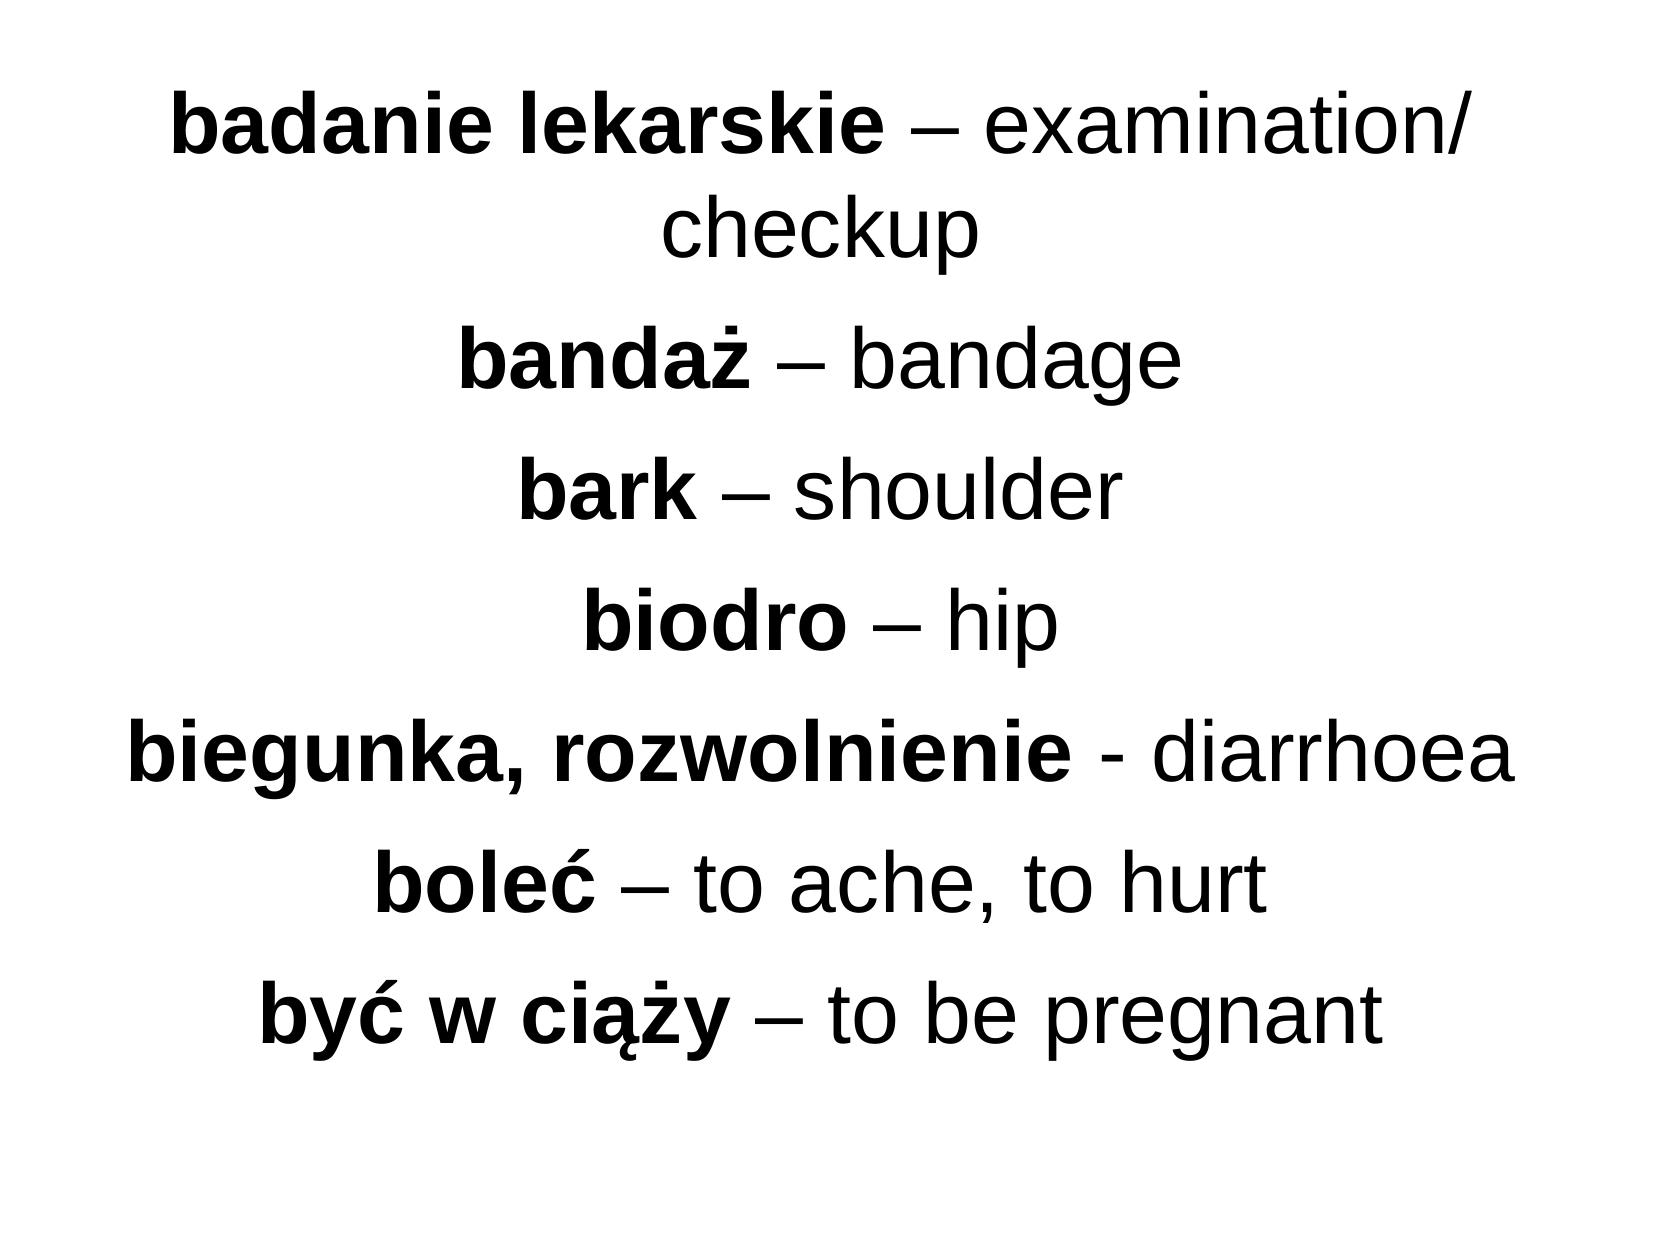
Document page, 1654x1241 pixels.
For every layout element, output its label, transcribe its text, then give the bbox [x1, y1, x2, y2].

list badanie lekarskie – examination/ checkup bandaż – bandage bark – shoulder biodro – hip biegunka, rozwolnienie - diarrhoea boleć – to ache, to hurt być w ciąży – to be pregnant [76, 67, 1565, 1065]
